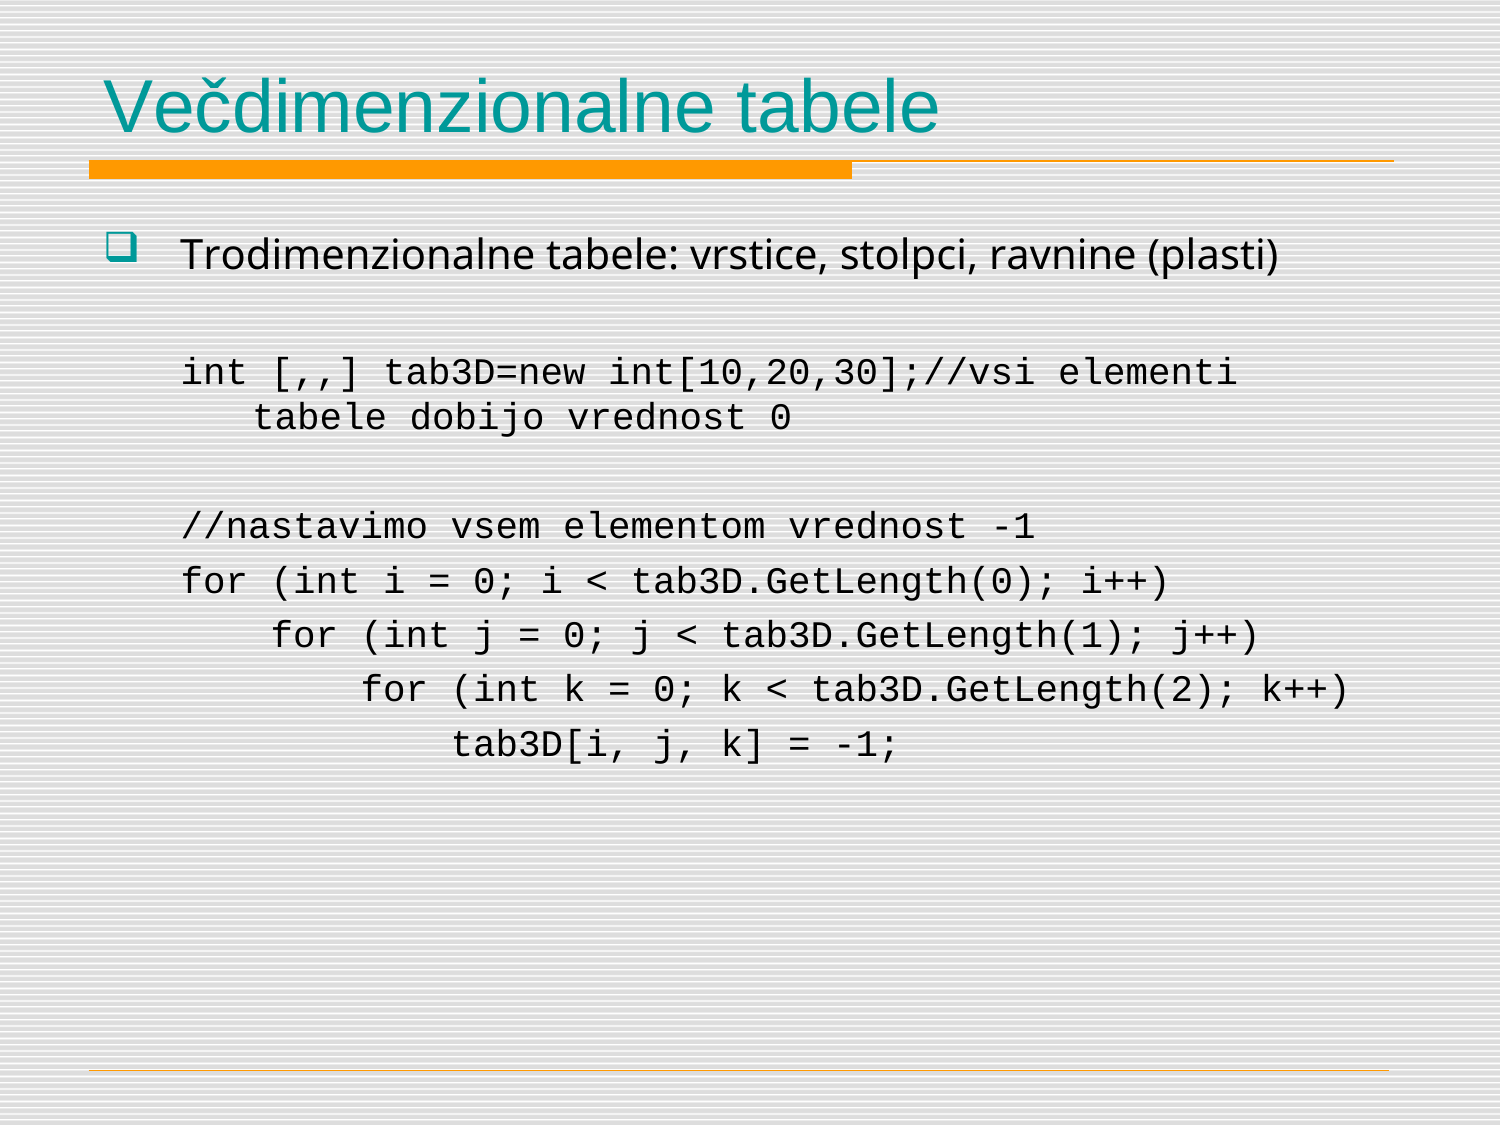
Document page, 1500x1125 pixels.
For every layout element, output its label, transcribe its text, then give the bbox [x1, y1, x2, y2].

title Večdimenzionalne tabele [88, 42, 1401, 155]
picture [0, 0, 1500, 1125]
list Trodimenzionalne tabele: vrstice, stolpci, ravnine (plasti) int [,,] tab3D=new int[10,20,30];//vsi elementi tabele dobijo vrednost 0 //nastavimo vsem elementom vrednost -1 for (int i = 0; i < tab3D.GetLength(0); i++) for (int j = 0; j < tab3D.GetLength(1); j++) for (int k = 0; k < tab3D.GetLength(2); k++) tab3D[i, j, k] = -1; [88, 220, 1401, 1059]
